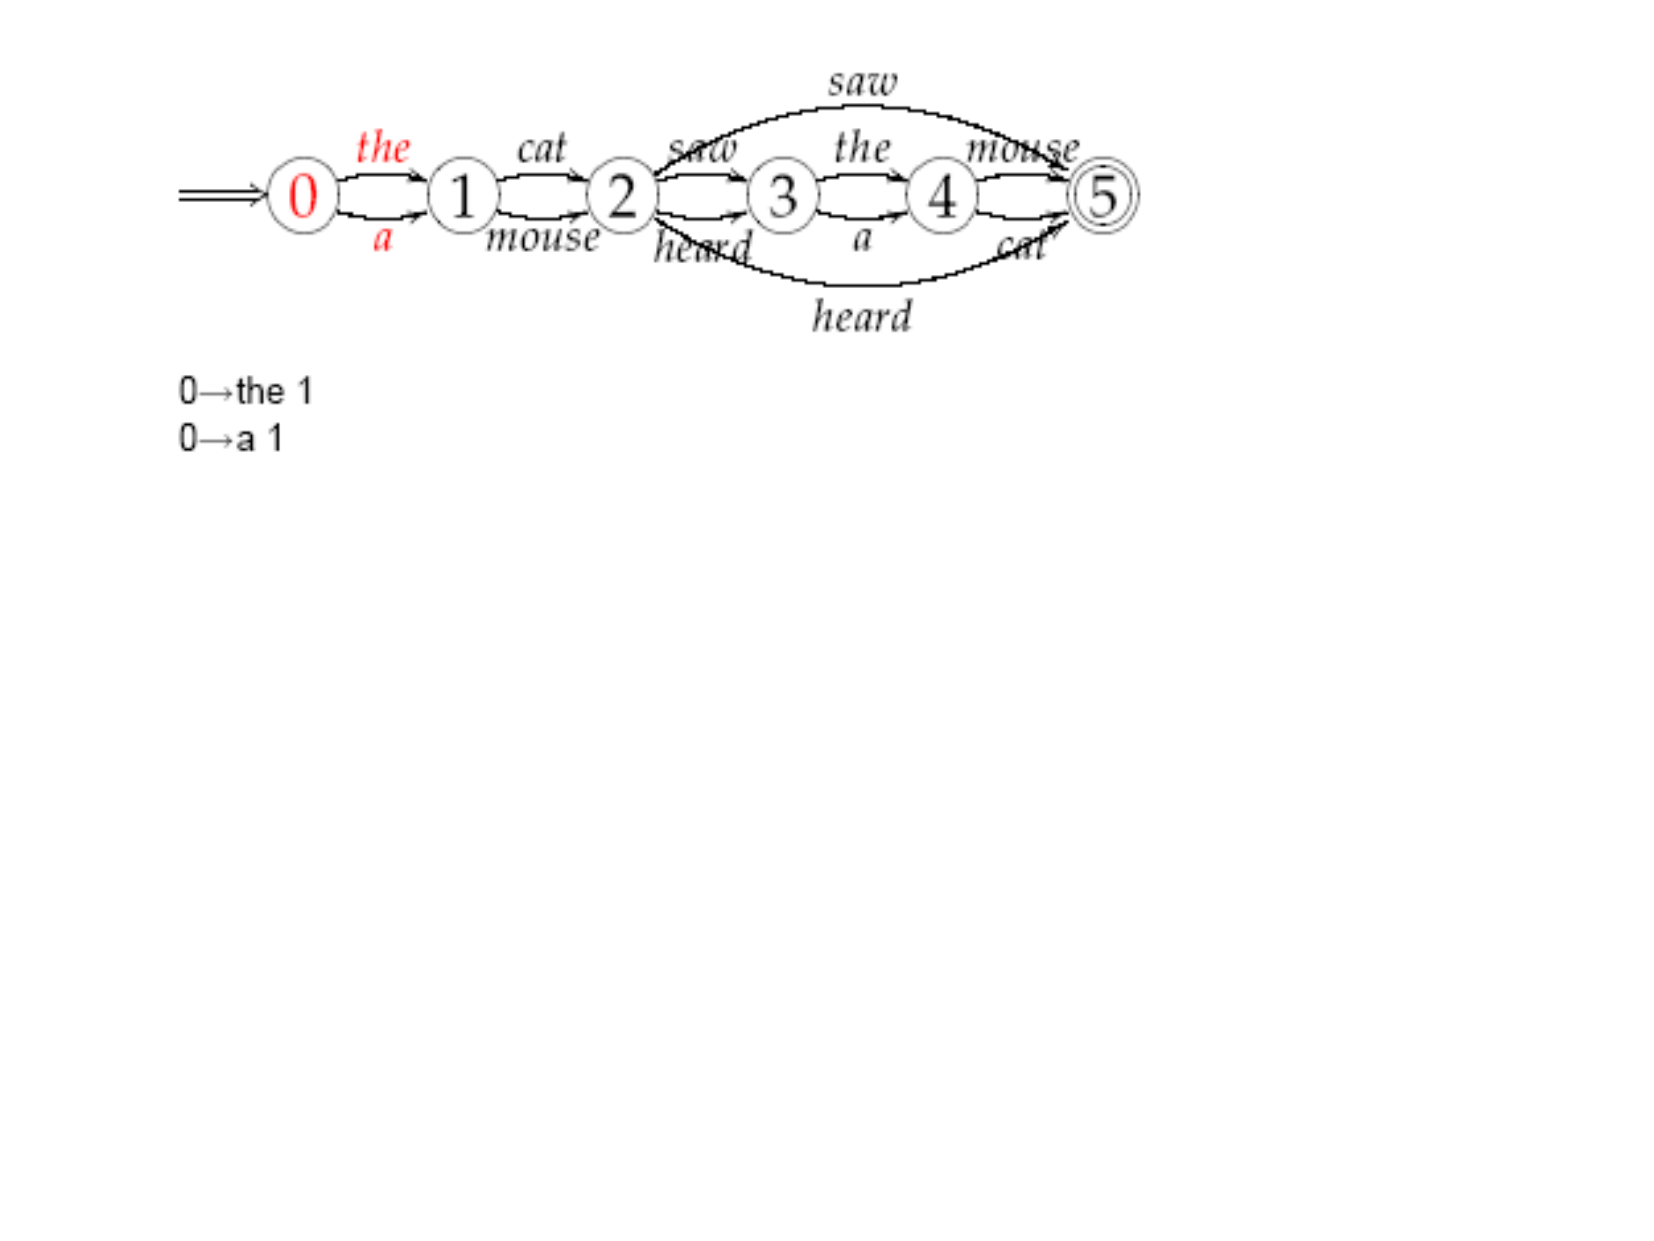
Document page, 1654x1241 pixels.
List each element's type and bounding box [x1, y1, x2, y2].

picture [16, 16, 1471, 1104]
